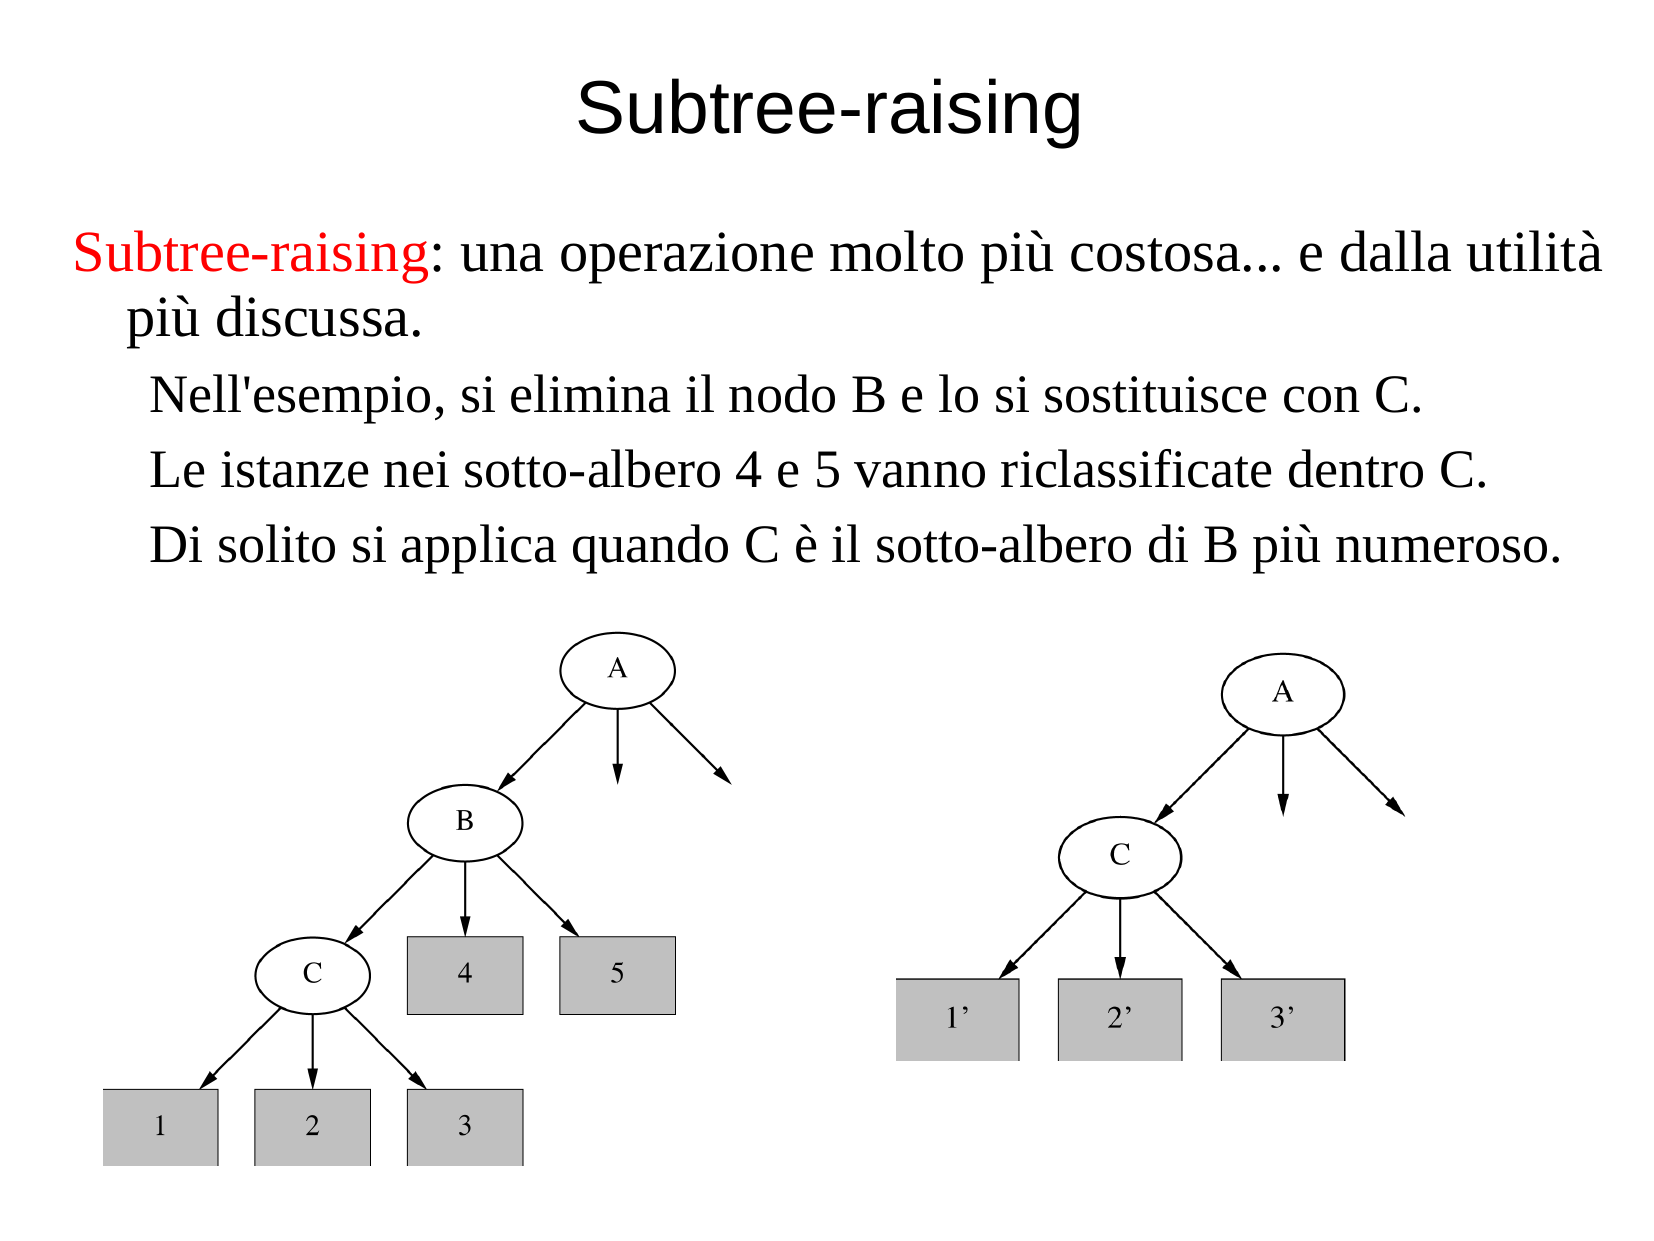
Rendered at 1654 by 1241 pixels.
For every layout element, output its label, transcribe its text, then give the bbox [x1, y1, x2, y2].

list Subtree-raising: una operazione molto più costosa... e dalla utilità più discussa. Nell'esempio, si elimina il nodo B e lo si sostituisce con C. Le istanze nei sotto-albero 4 e 5 vanno riclassificate dentro C. Di solito si applica quando C è il sotto-albero di B più numeroso. [55, 219, 1605, 1179]
picture [896, 651, 1509, 1061]
picture [103, 630, 829, 1166]
title Subtree-raising [52, 42, 1608, 173]
